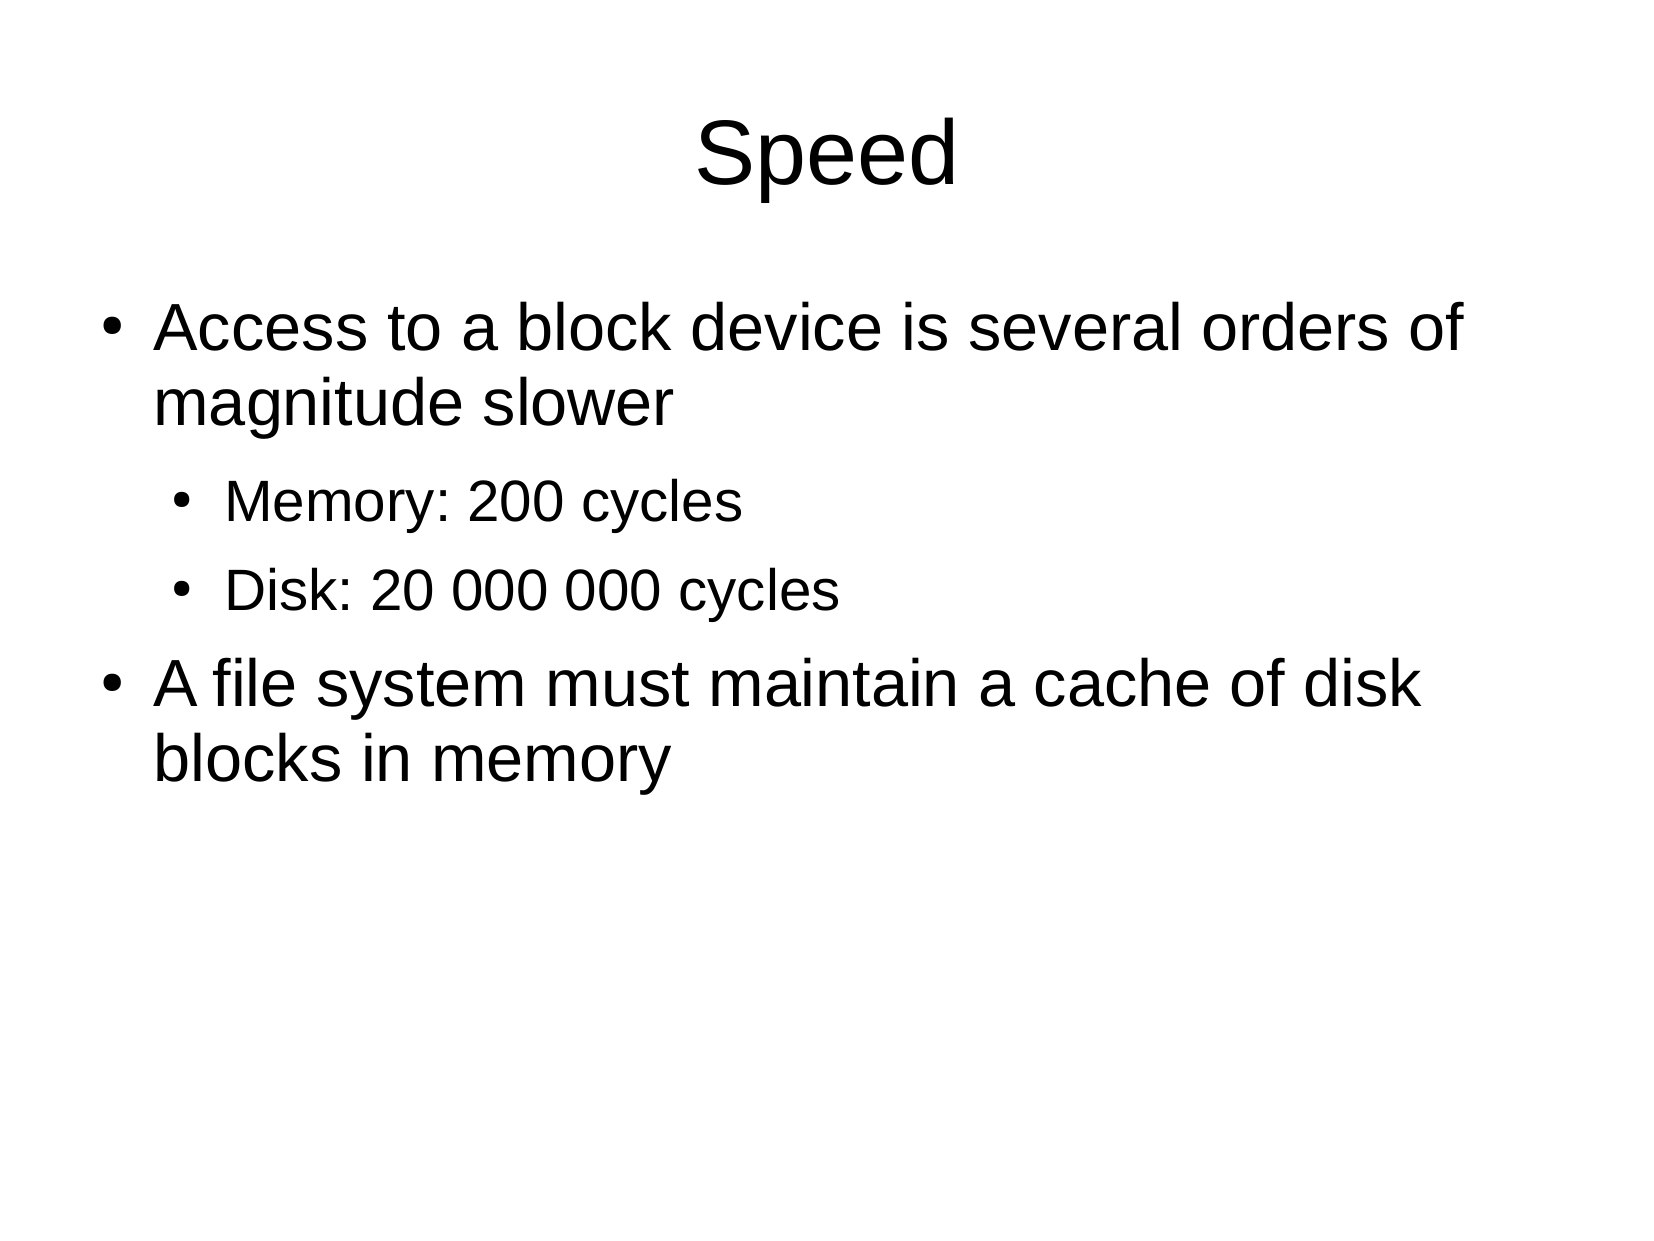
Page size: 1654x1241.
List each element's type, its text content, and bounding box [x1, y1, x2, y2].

title Speed [82, 49, 1571, 257]
list Access to a block device is several orders of magnitude slower Memory: 200 cycles Disk: 20 000 000 cycles A file system must maintain a cache of disk blocks in memory [82, 290, 1571, 1010]
